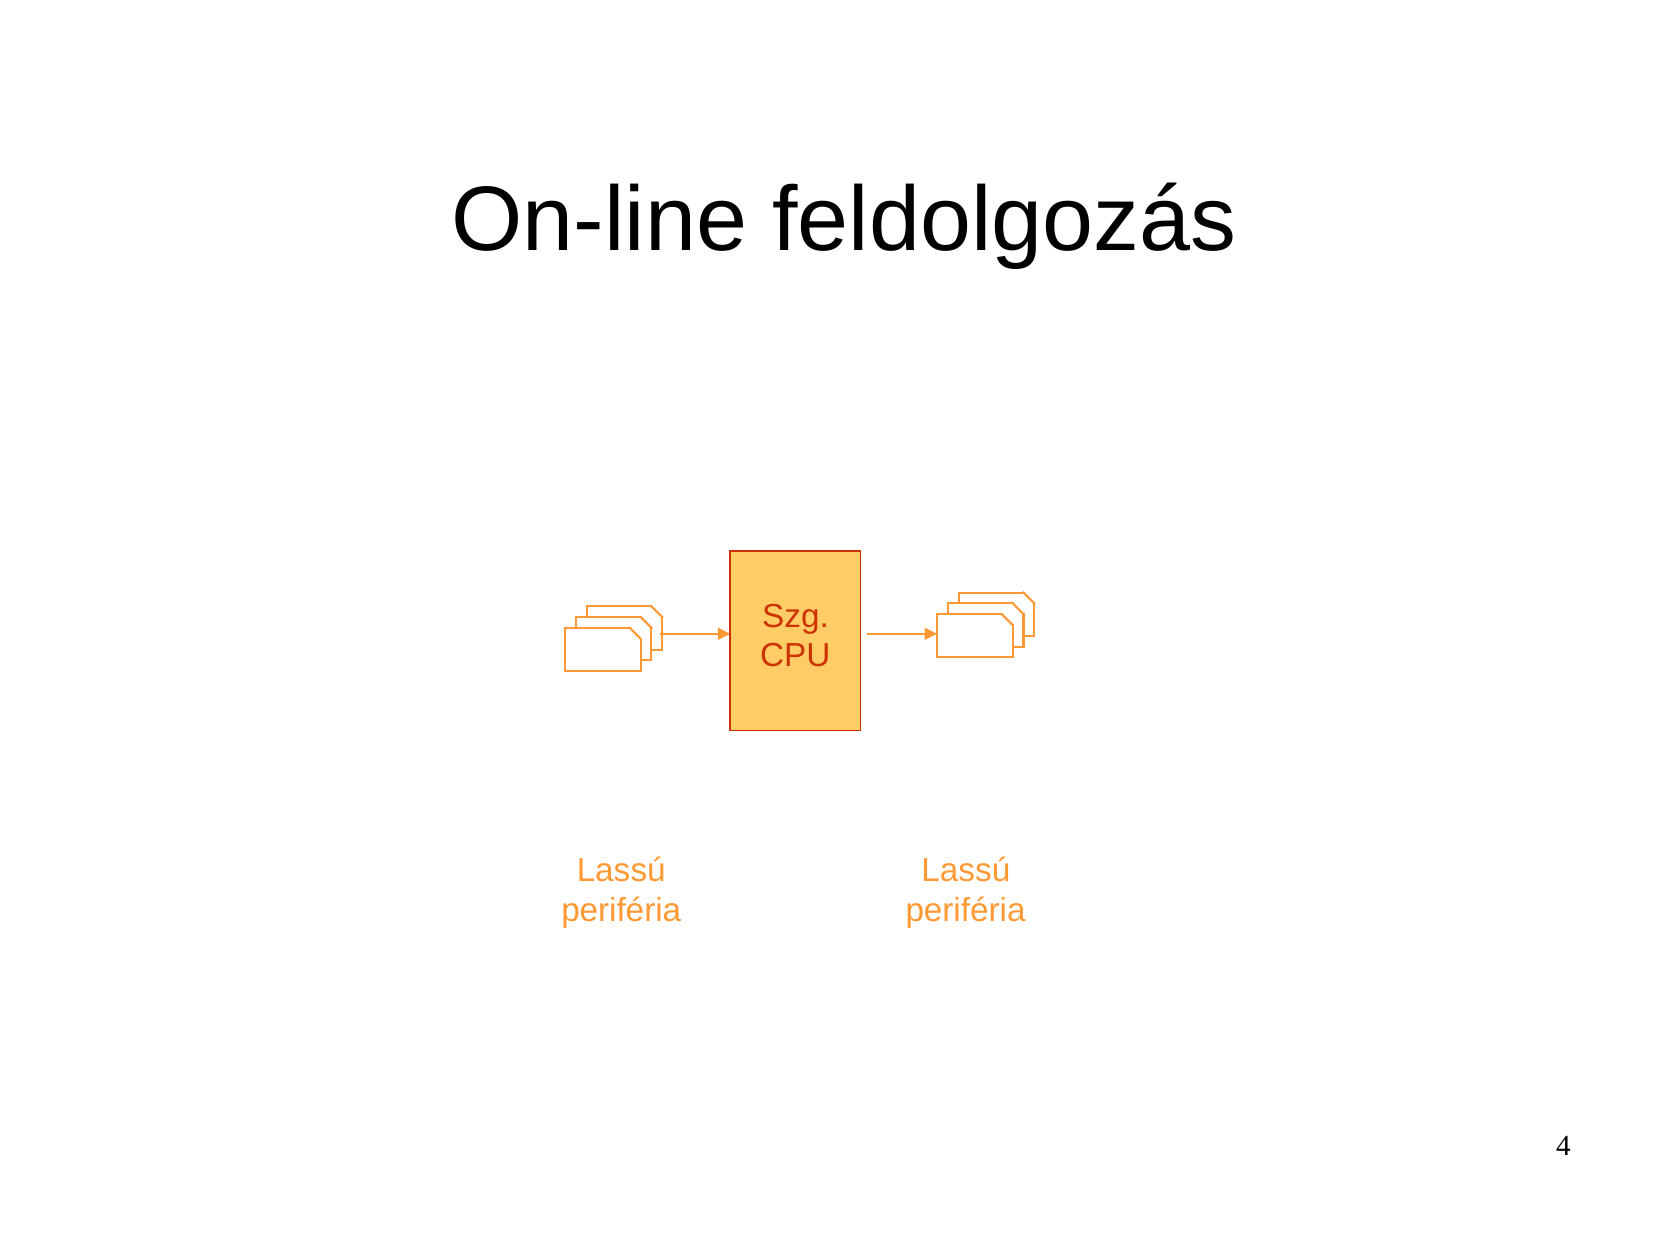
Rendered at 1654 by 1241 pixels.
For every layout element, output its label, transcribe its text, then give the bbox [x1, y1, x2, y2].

text_box Lassú periféria [868, 840, 1064, 936]
title On-line feldolgozás [124, 110, 1530, 317]
text_box Lassú periféria [523, 840, 720, 936]
text_box Szg. CPU [730, 551, 861, 731]
